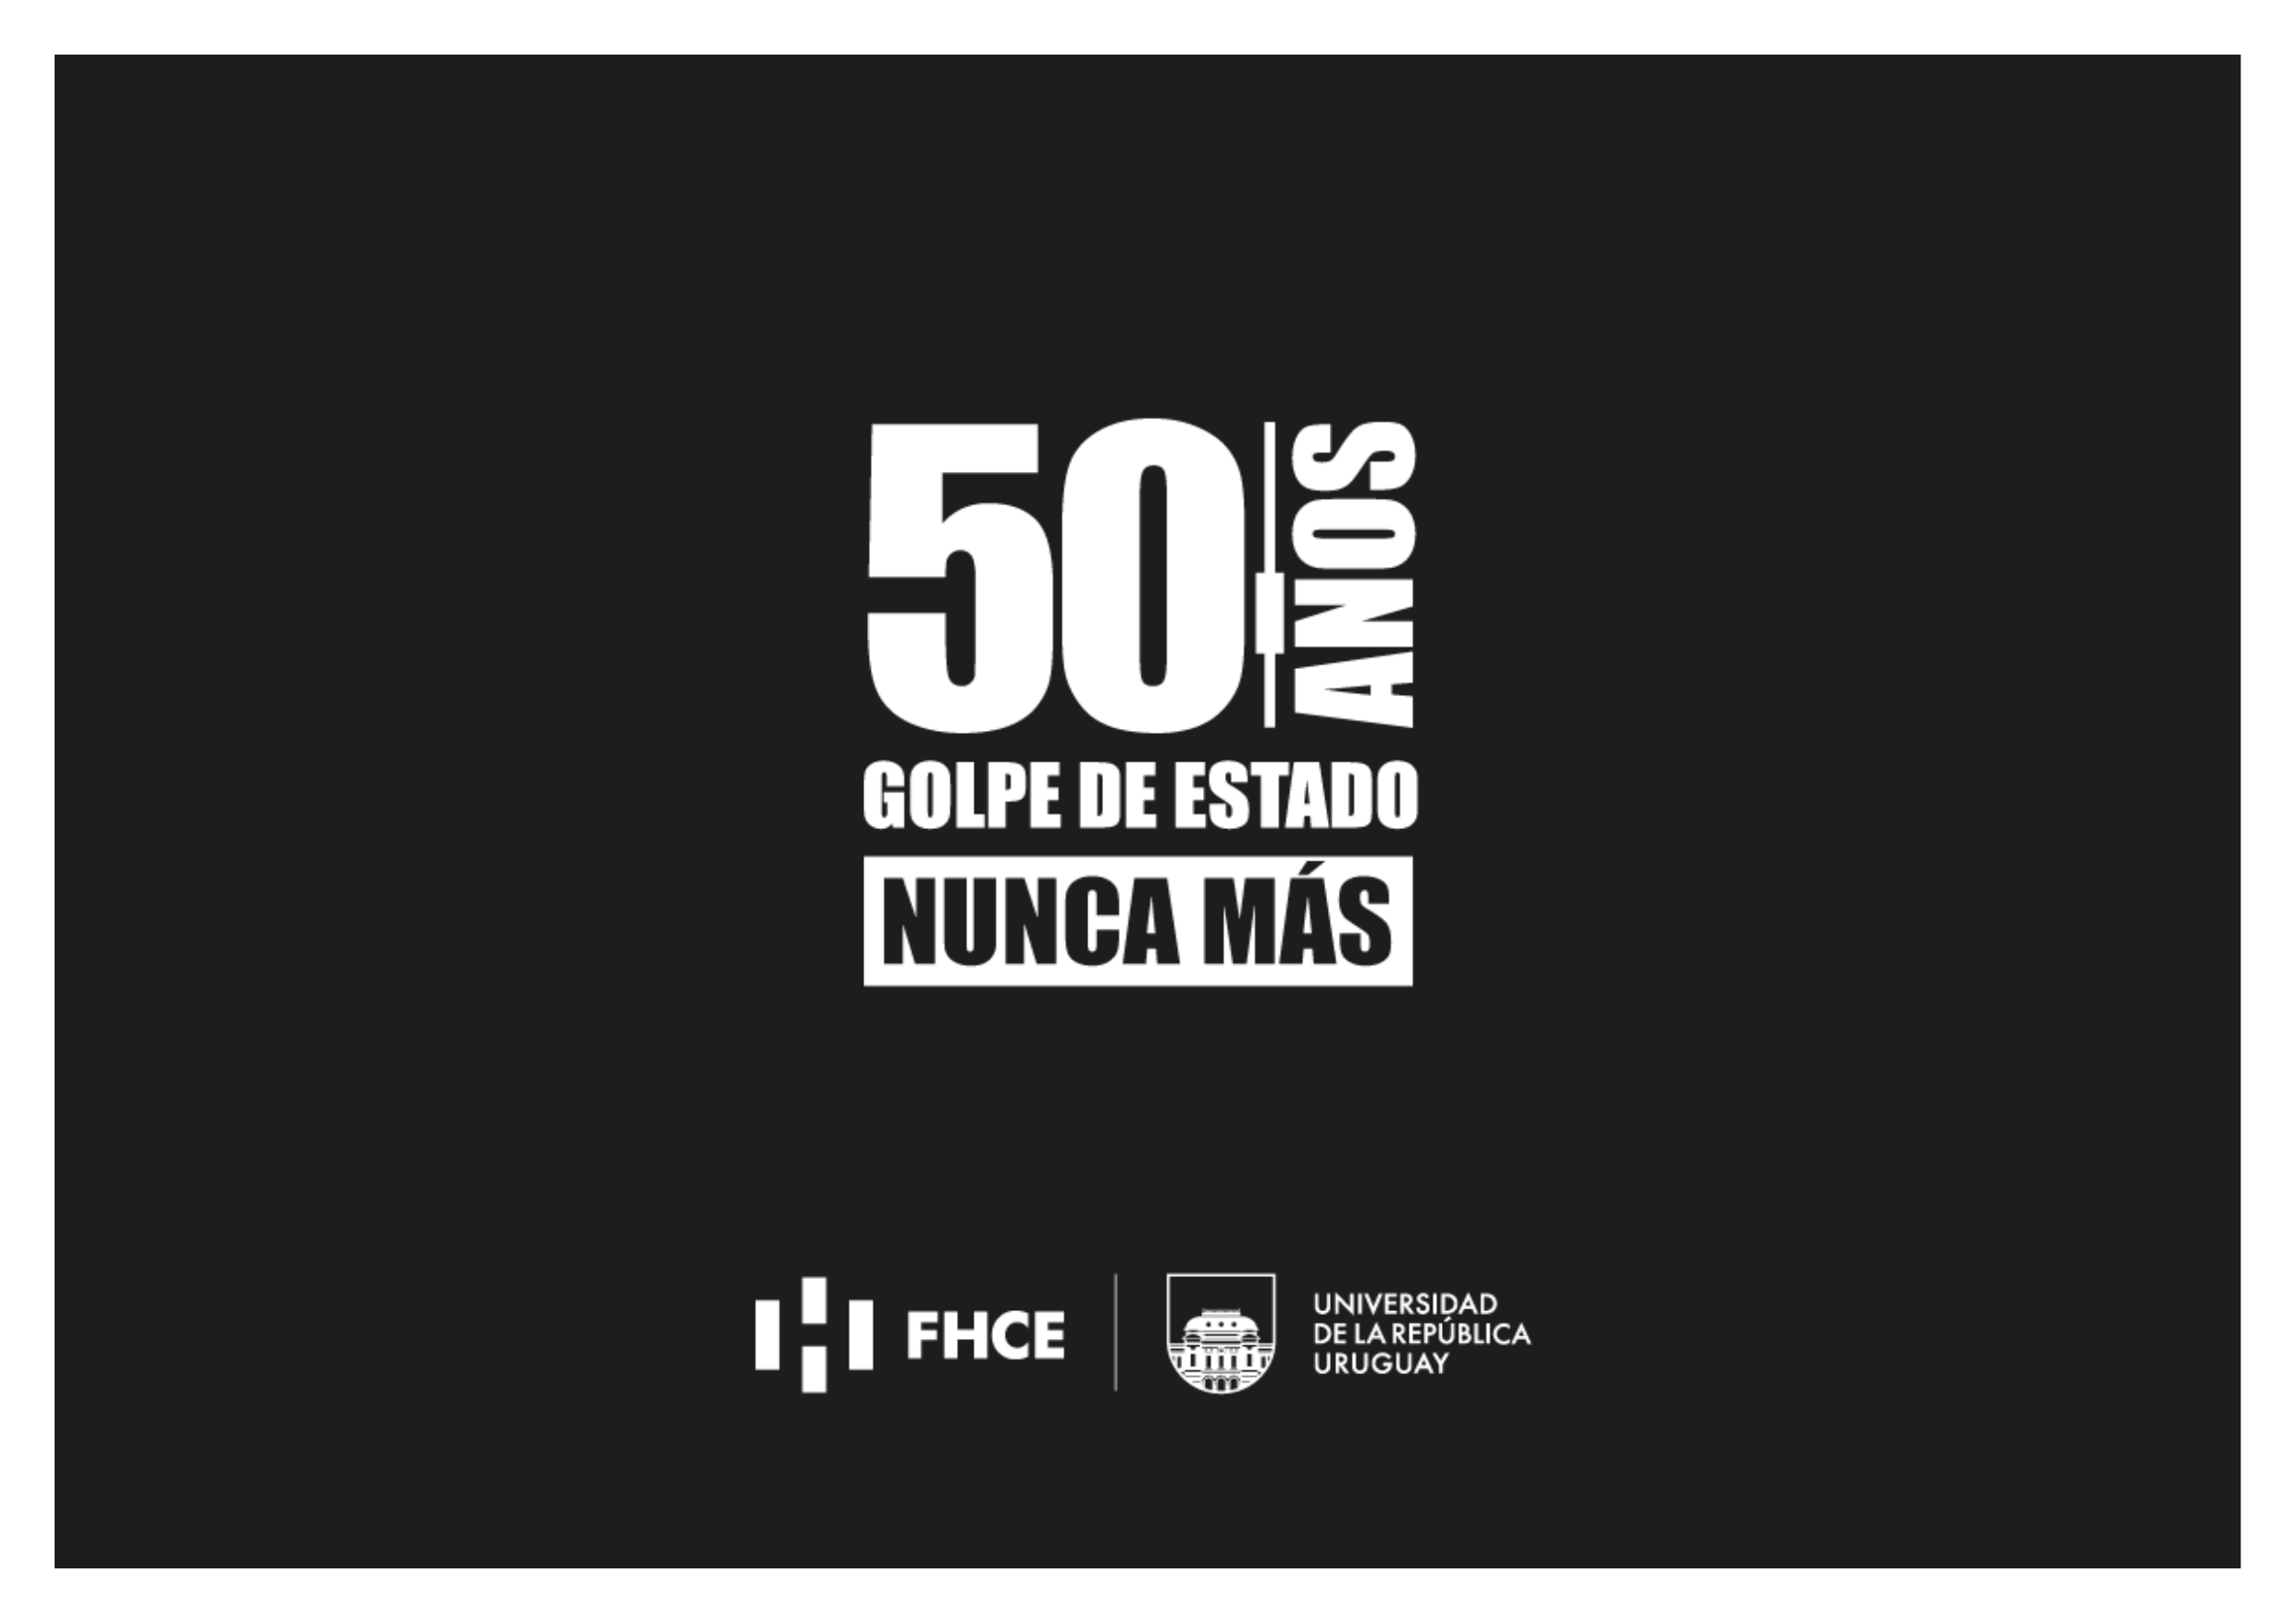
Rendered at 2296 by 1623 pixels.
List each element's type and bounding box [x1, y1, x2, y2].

picture [55, 55, 2241, 1568]
